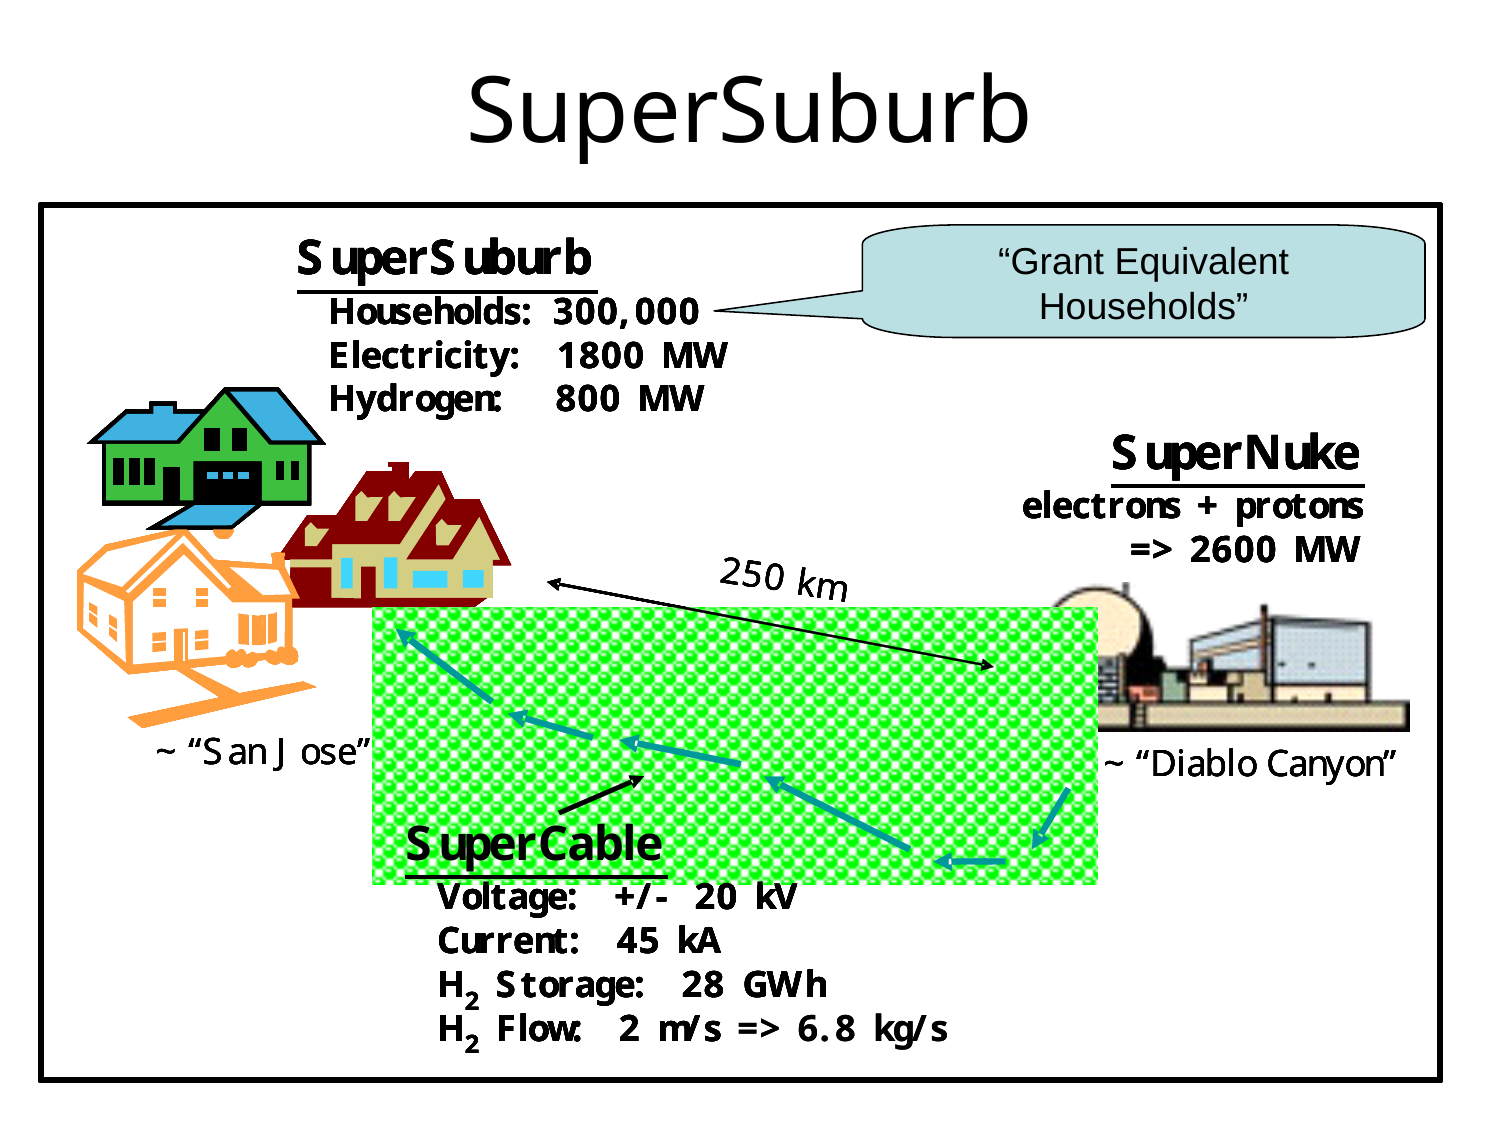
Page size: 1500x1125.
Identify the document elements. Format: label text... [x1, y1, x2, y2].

text_box “Grant Equivalent Households” [714, 224, 1426, 338]
title SuperSuburb [75, 12, 1426, 201]
picture [37, 202, 1450, 1088]
